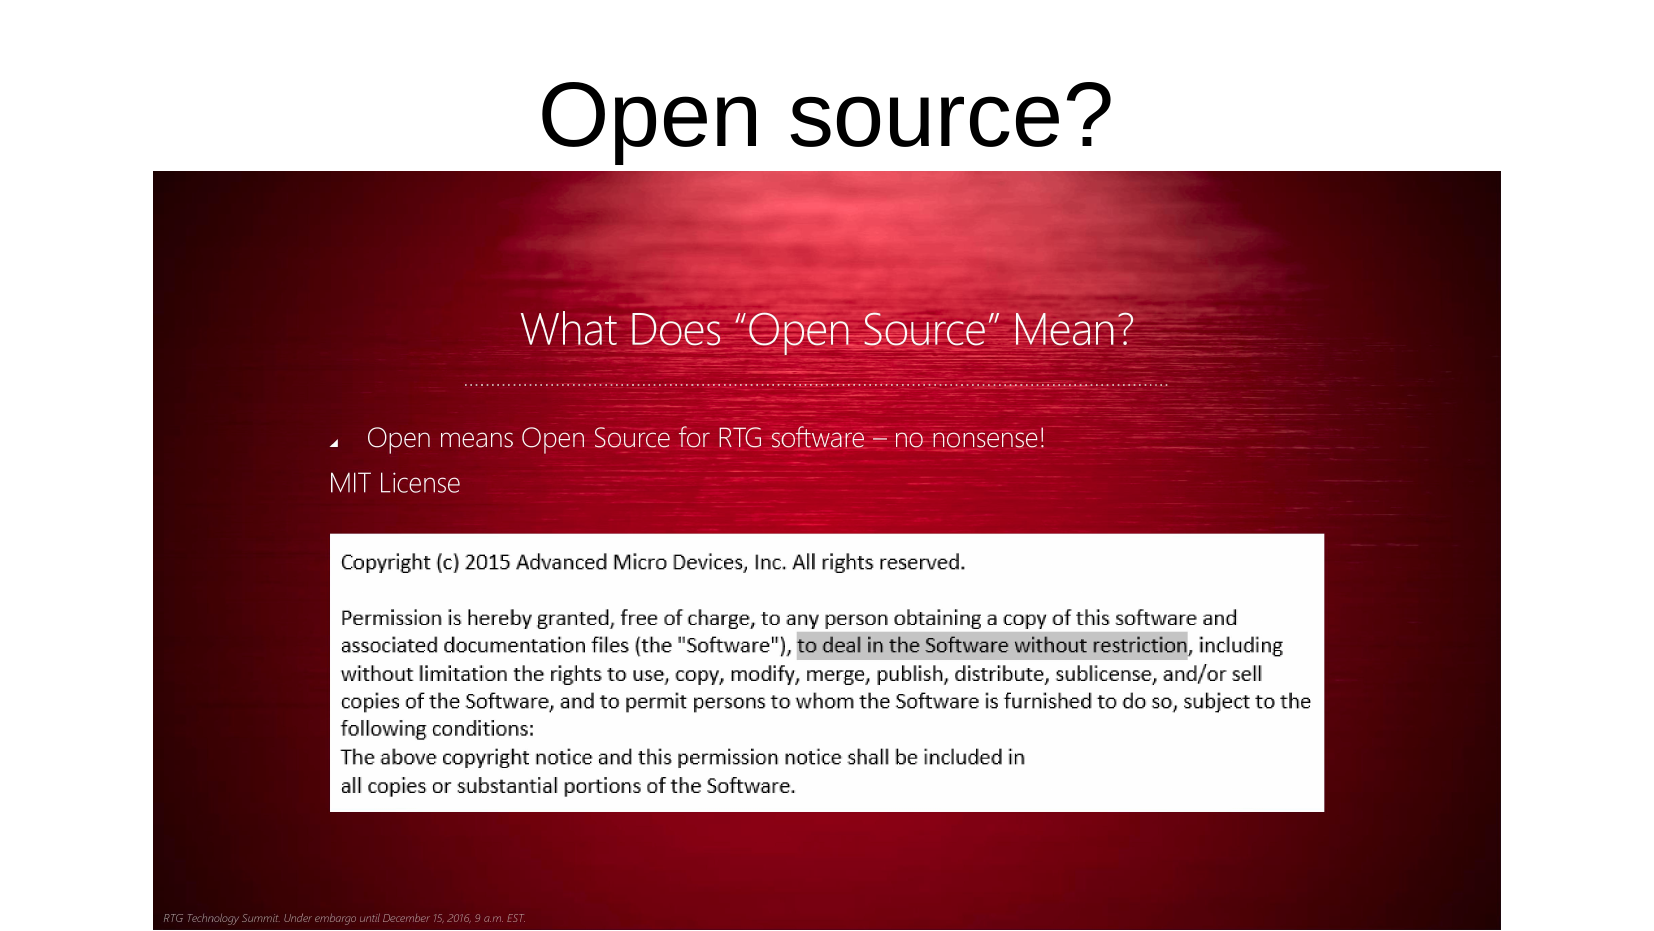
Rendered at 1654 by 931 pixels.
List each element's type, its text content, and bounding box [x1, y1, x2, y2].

title Open source? [82, 37, 1571, 193]
picture [153, 171, 1501, 930]
